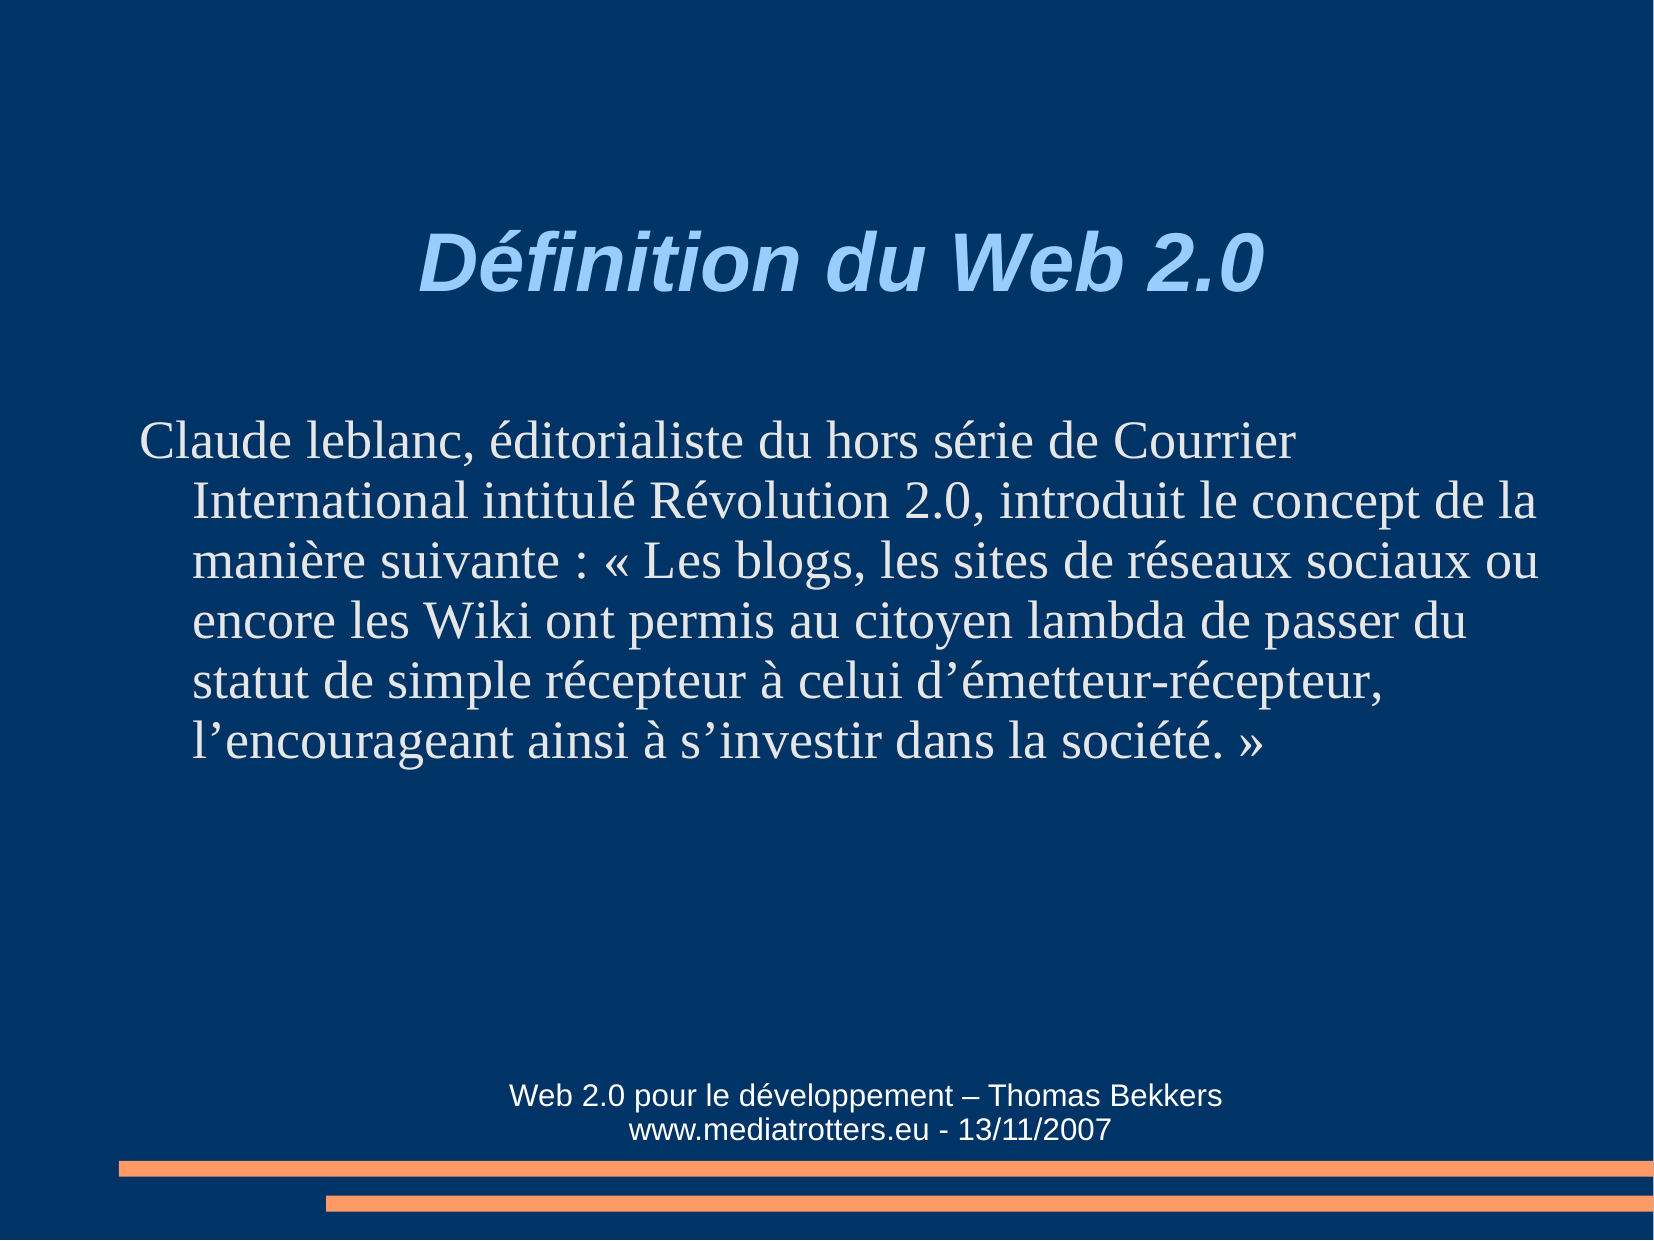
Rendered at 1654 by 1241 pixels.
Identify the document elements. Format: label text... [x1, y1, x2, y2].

title Définition du Web 2.0 [135, 182, 1548, 343]
list Claude leblanc, éditorialiste du hors série de Courrier International intitulé Révolution 2.0, introduit le concept de la manière suivante : « Les blogs, les sites de réseaux sociaux ou encore les Wiki ont permis au citoyen lambda de passer du statut de simple récepteur à celui d’émetteur-récepteur, l’encourageant ainsi à s’investir dans la société. » [121, 410, 1561, 945]
